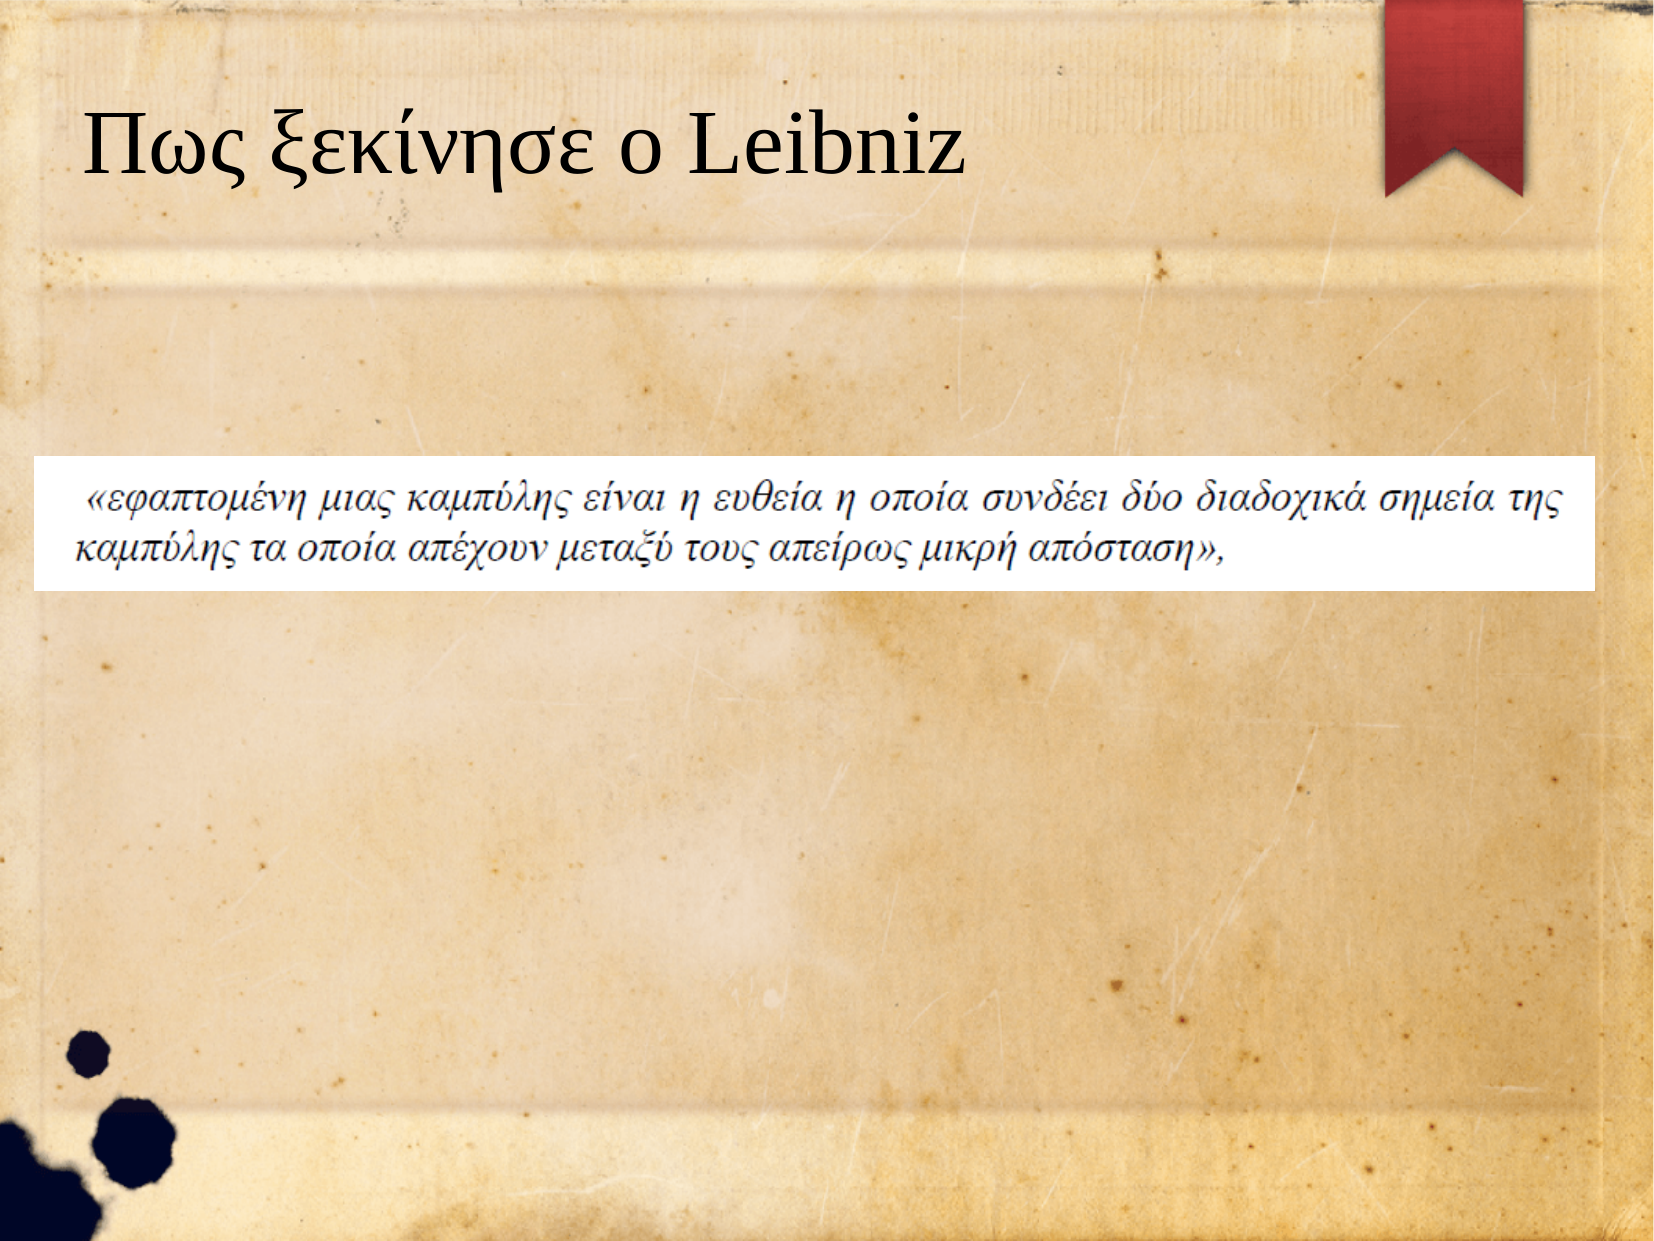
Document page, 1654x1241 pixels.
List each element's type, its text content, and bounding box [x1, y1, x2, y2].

title Πως ξεκίνησε ο Leibniz [82, 49, 1347, 237]
picture [0, 0, 1654, 1241]
